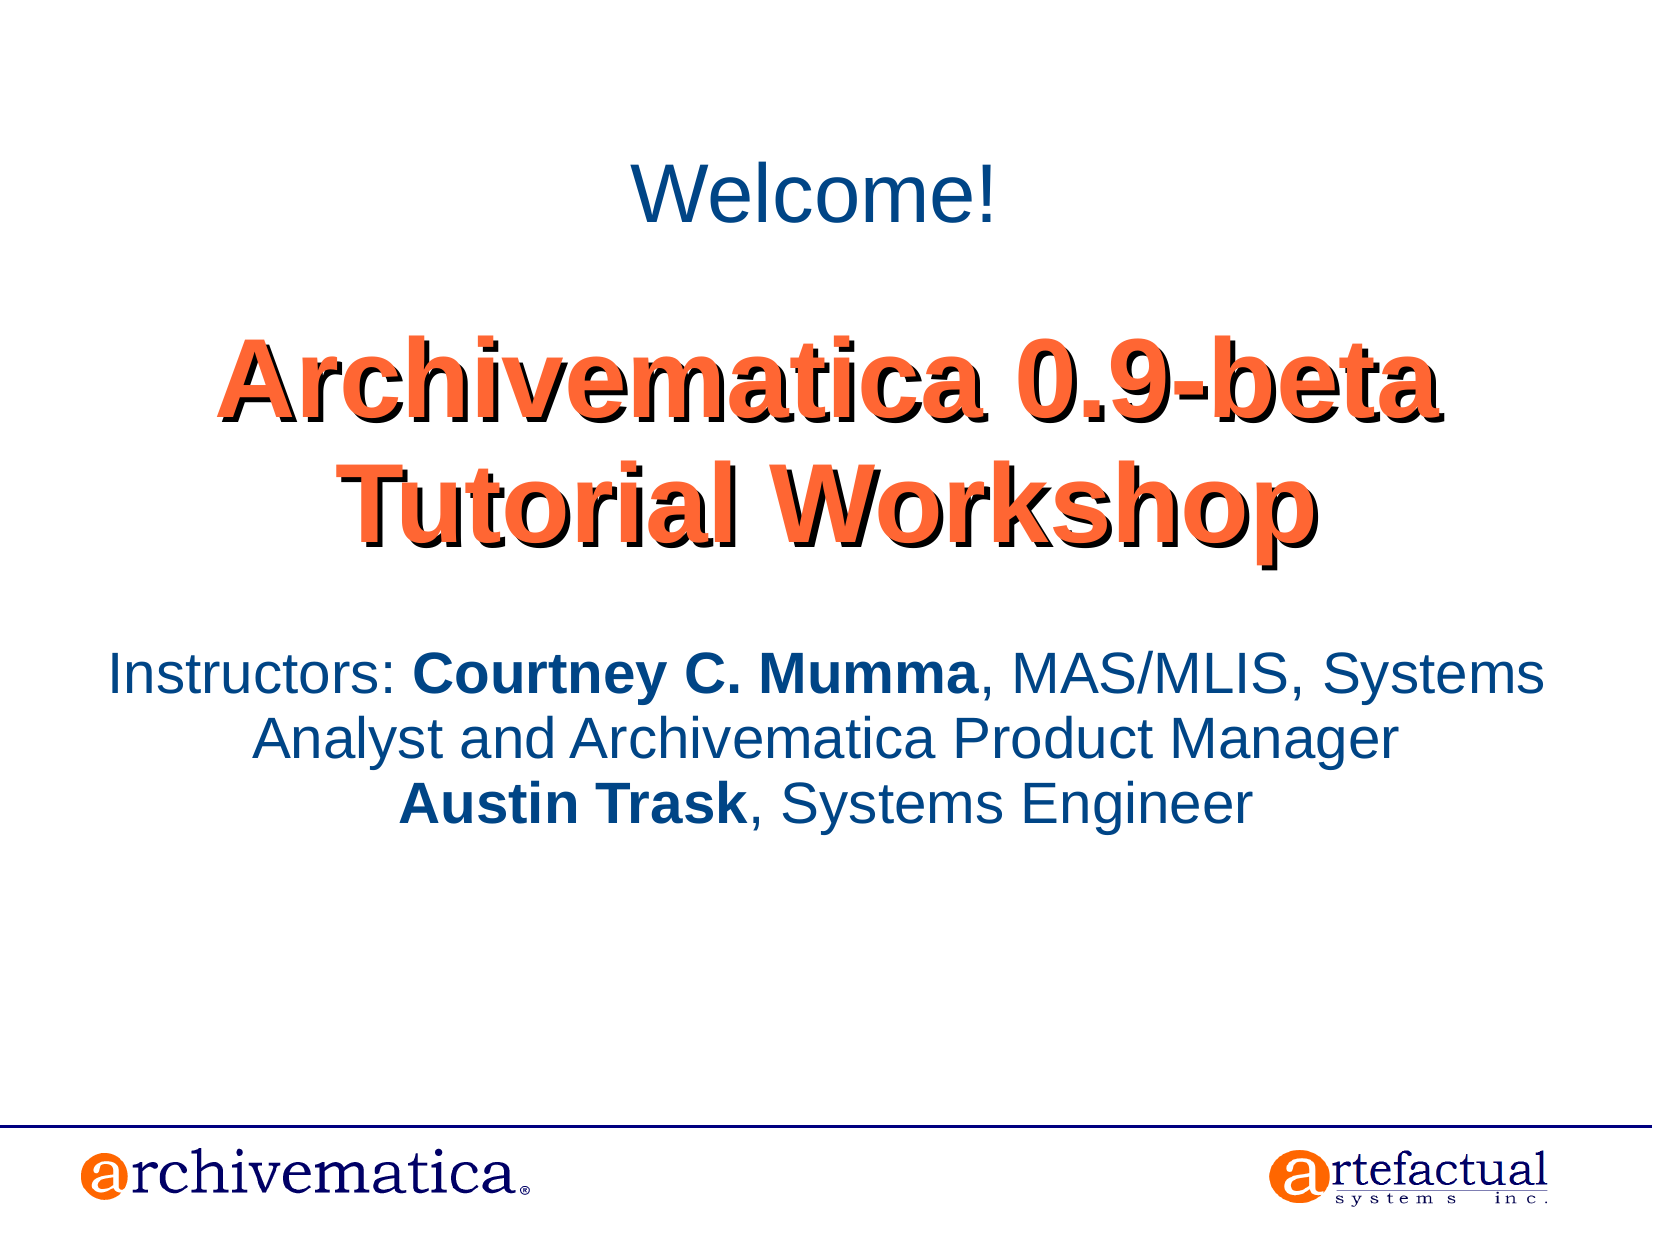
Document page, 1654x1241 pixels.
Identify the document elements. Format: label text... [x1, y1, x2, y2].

picture [81, 1133, 531, 1216]
subtitle Welcome! Archivematica 0.9-beta Tutorial Workshop Instructors: Courtney C. Mumma, MAS/MLIS, Systems Analyst and Archivematica Product Manager Austin Trask, Systems Engineer [82, 49, 1571, 1010]
picture [1262, 1142, 1559, 1214]
